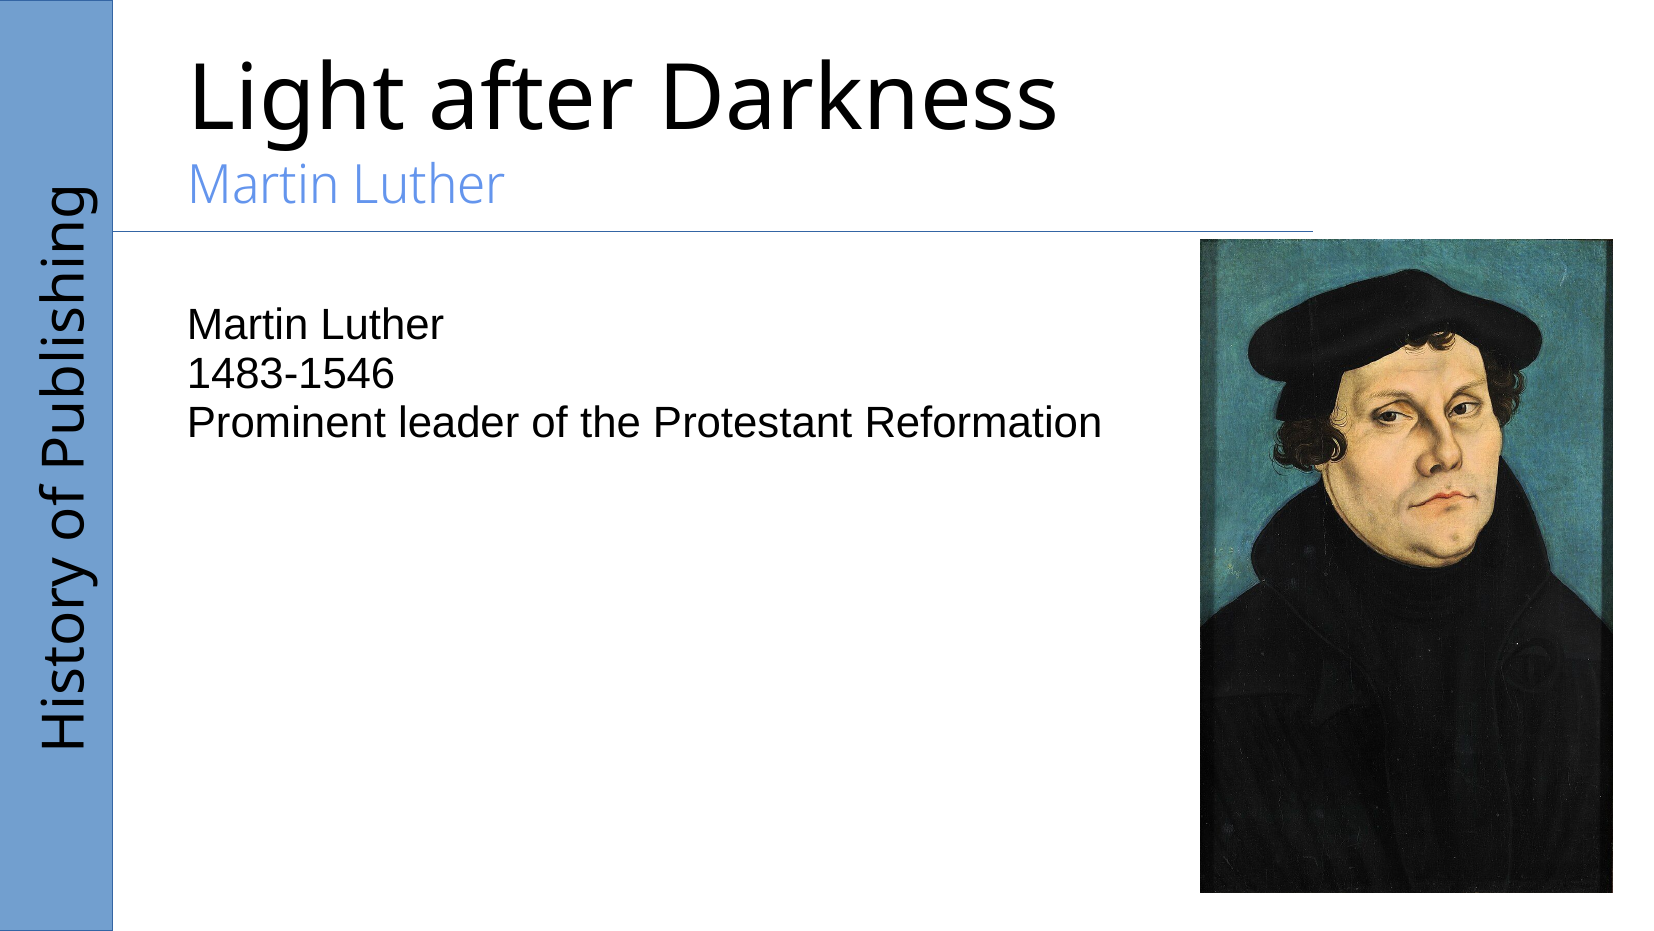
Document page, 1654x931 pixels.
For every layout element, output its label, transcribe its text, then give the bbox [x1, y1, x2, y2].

title Light after Darkness [187, 33, 1571, 125]
picture [1200, 239, 1613, 893]
text_box [0, 0, 113, 931]
text_box History of Publishing [13, 37, 105, 901]
title Martin Luther [187, 125, 1571, 239]
text_box Martin Luther 1483-1546 Prominent leader of the Protestant Reformation [186, 300, 1163, 805]
